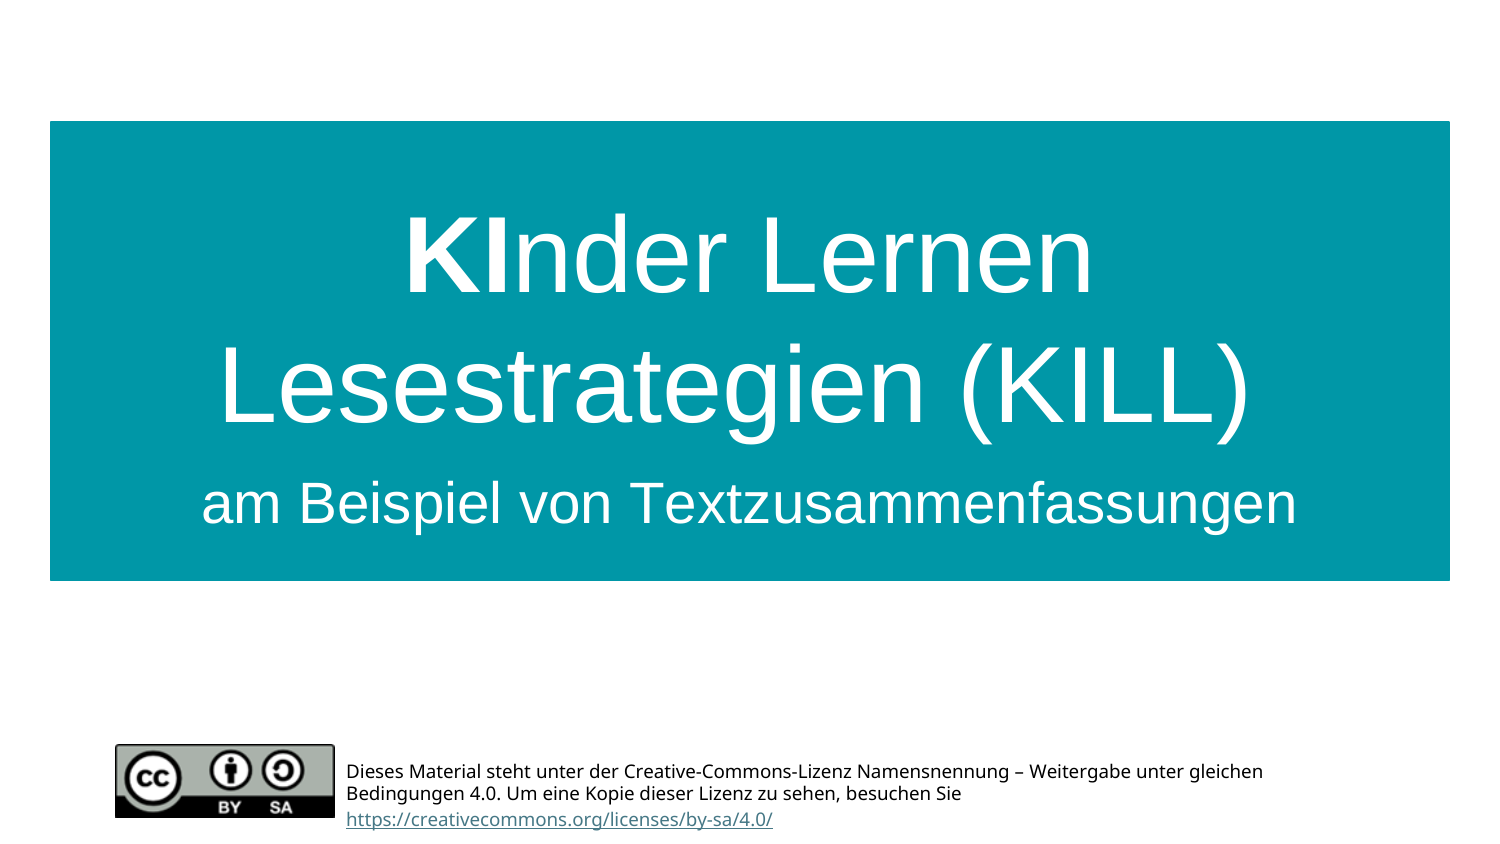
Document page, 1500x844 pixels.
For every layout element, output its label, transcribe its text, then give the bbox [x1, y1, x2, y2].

text_box Dieses Material steht unter der Creative-Commons-Lizenz Namensnennung – Weitergabe unter gleichen Bedingungen 4.0. Um eine Kopie dieser Lizenz zu sehen, besuchen Sie https://creativecommons.org/licenses/by-sa/4.0/ [331, 744, 1401, 820]
title KInder Lernen Lesestrategien (KILL) [51, 122, 1449, 450]
picture [115, 745, 335, 818]
subtitle am Beispiel von Textzusammenfassungen [51, 450, 1449, 581]
